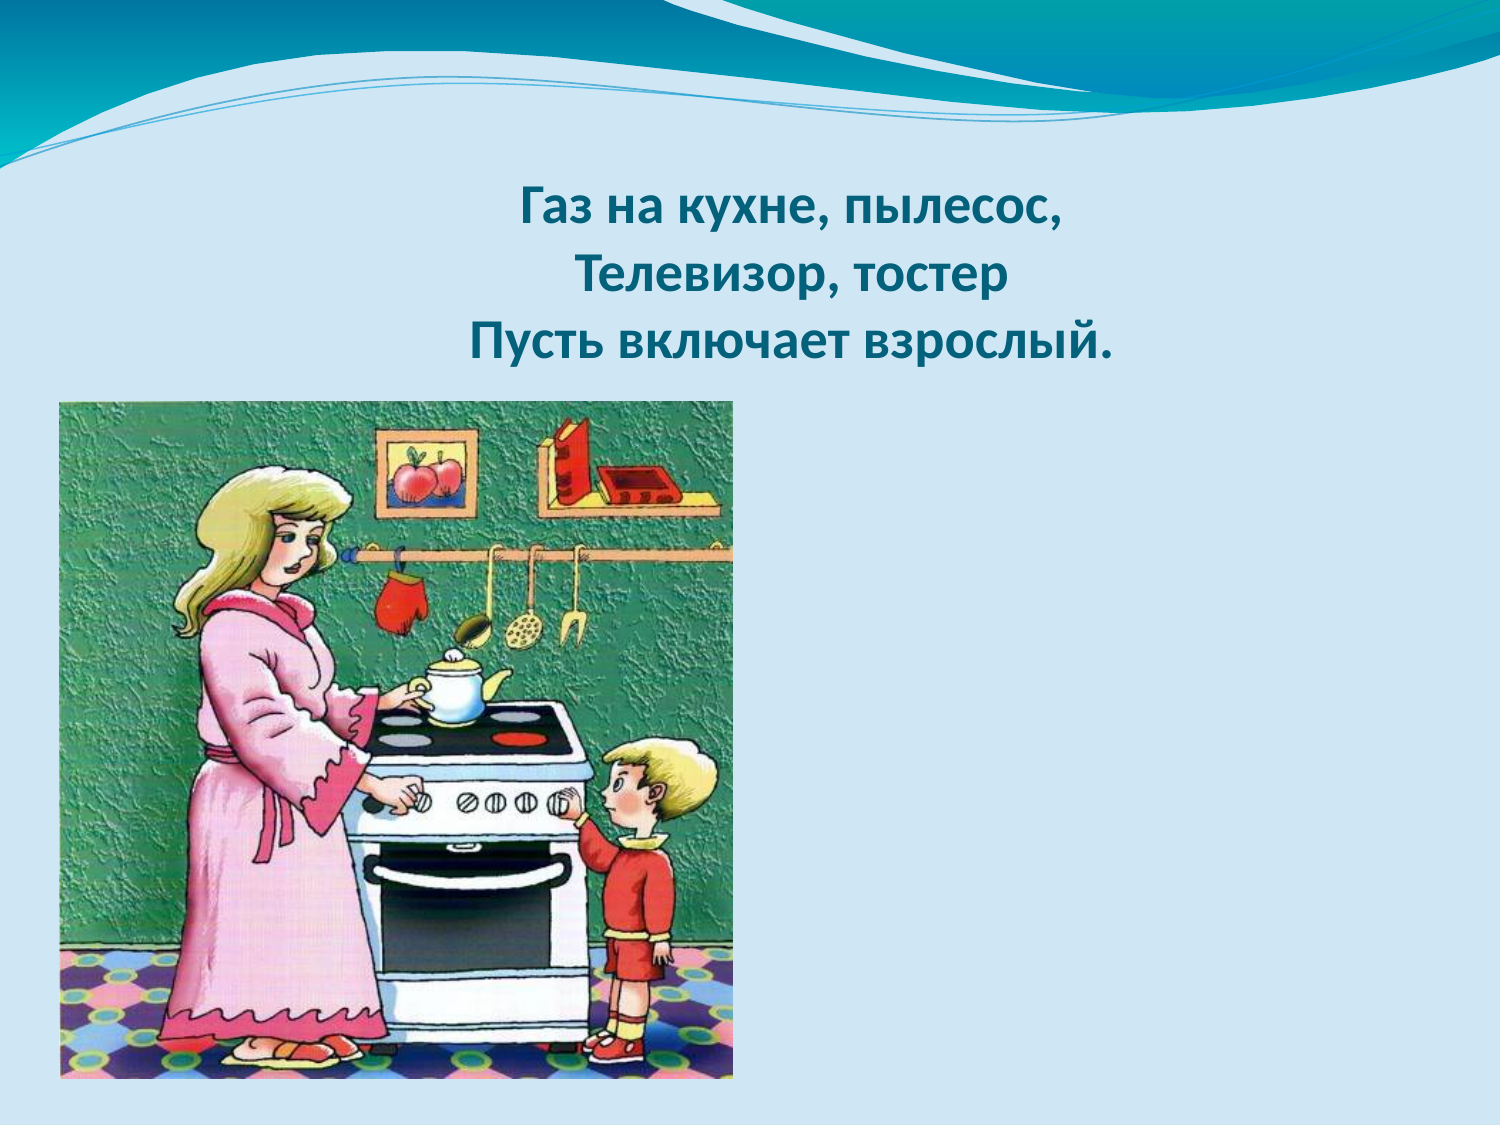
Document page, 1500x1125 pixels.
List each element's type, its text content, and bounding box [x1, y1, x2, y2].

picture [59, 401, 733, 1079]
title Газ на кухне, пылесос, Телевизор, тостер Пусть включает взрослый. [75, 35, 1300, 317]
